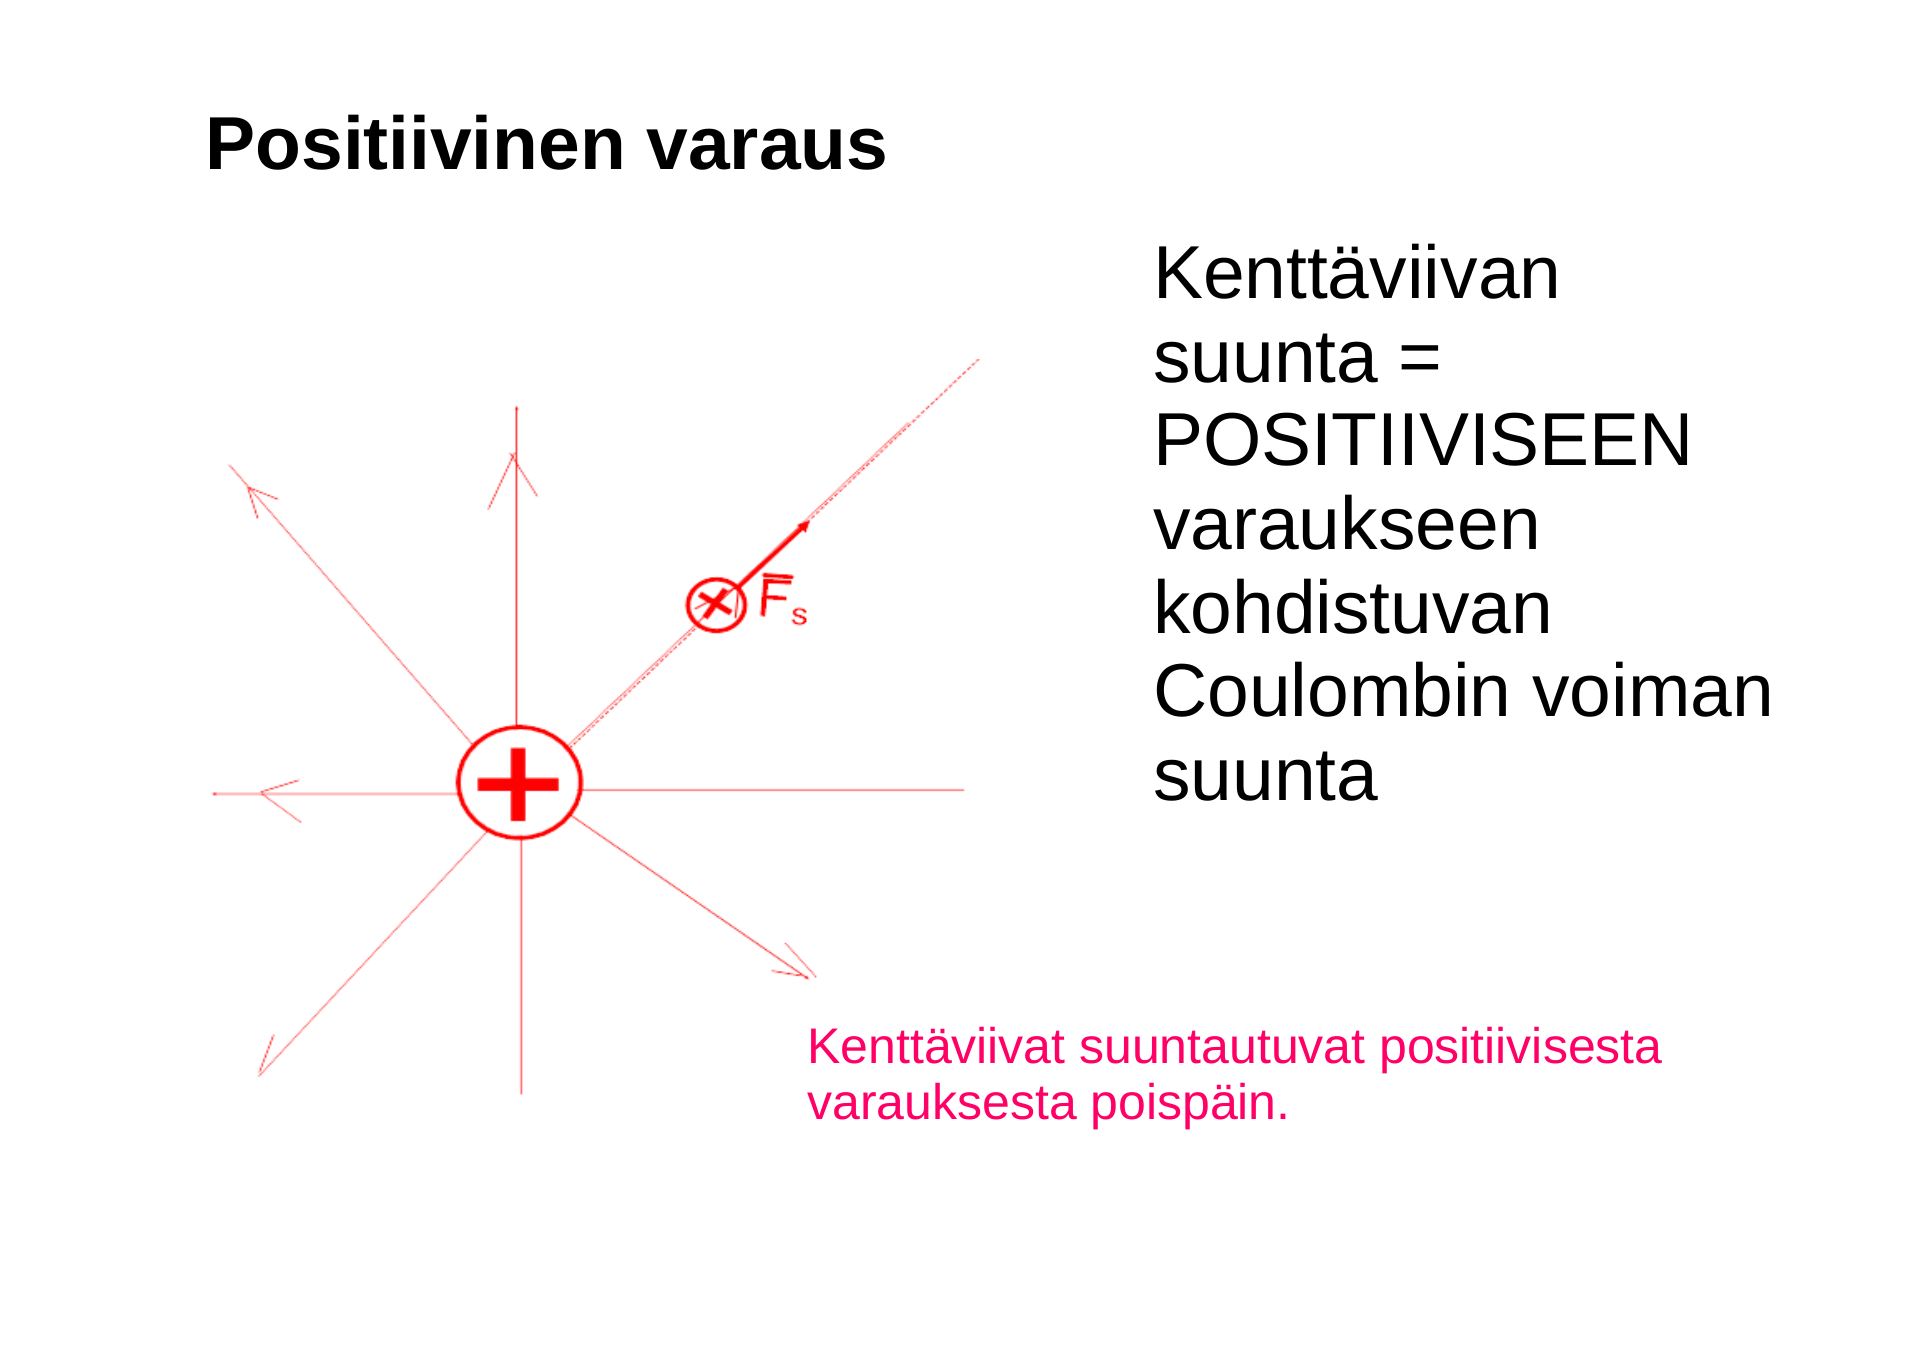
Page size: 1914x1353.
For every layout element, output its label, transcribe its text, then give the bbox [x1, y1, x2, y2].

text_box Positiivinen varaus [191, 90, 1340, 381]
picture [177, 359, 983, 1095]
text_box Kenttäviivat suuntautuvat positiivisesta varauksesta poispäin. [792, 1008, 1825, 1147]
text_box Kenttäviivan suunta = POSITIIVISEEN varaukseen kohdistuvan Coulombin voiman suunta [1138, 218, 1818, 968]
